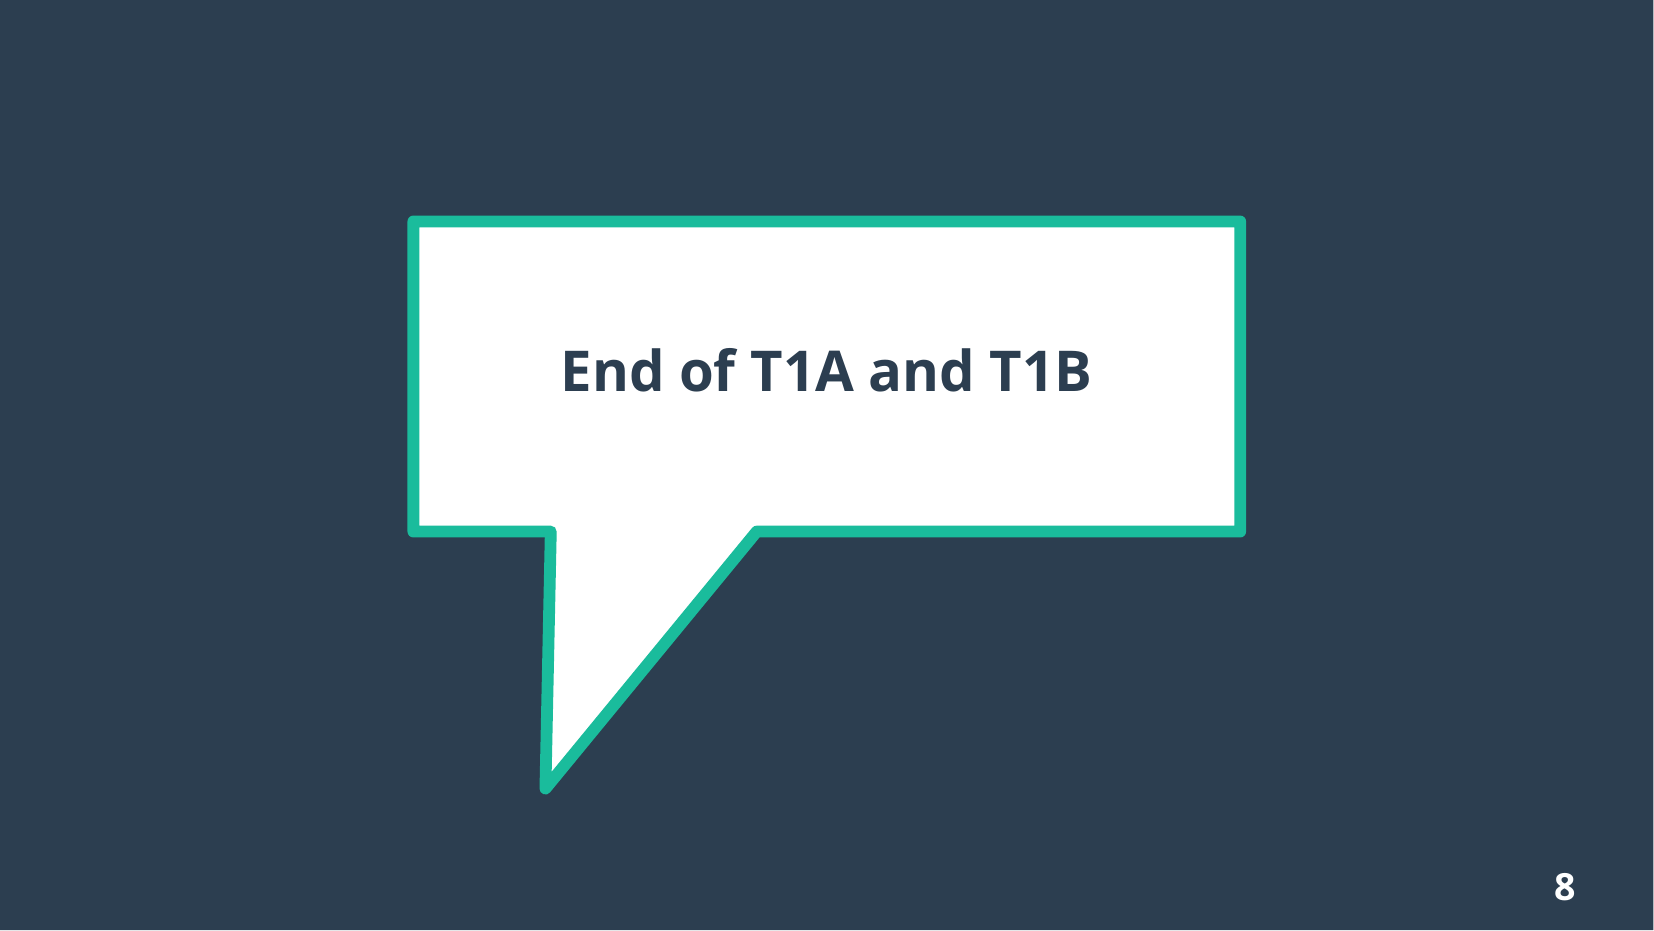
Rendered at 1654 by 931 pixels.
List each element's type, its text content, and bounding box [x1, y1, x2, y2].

title End of T1A and T1B [442, 236, 1211, 502]
